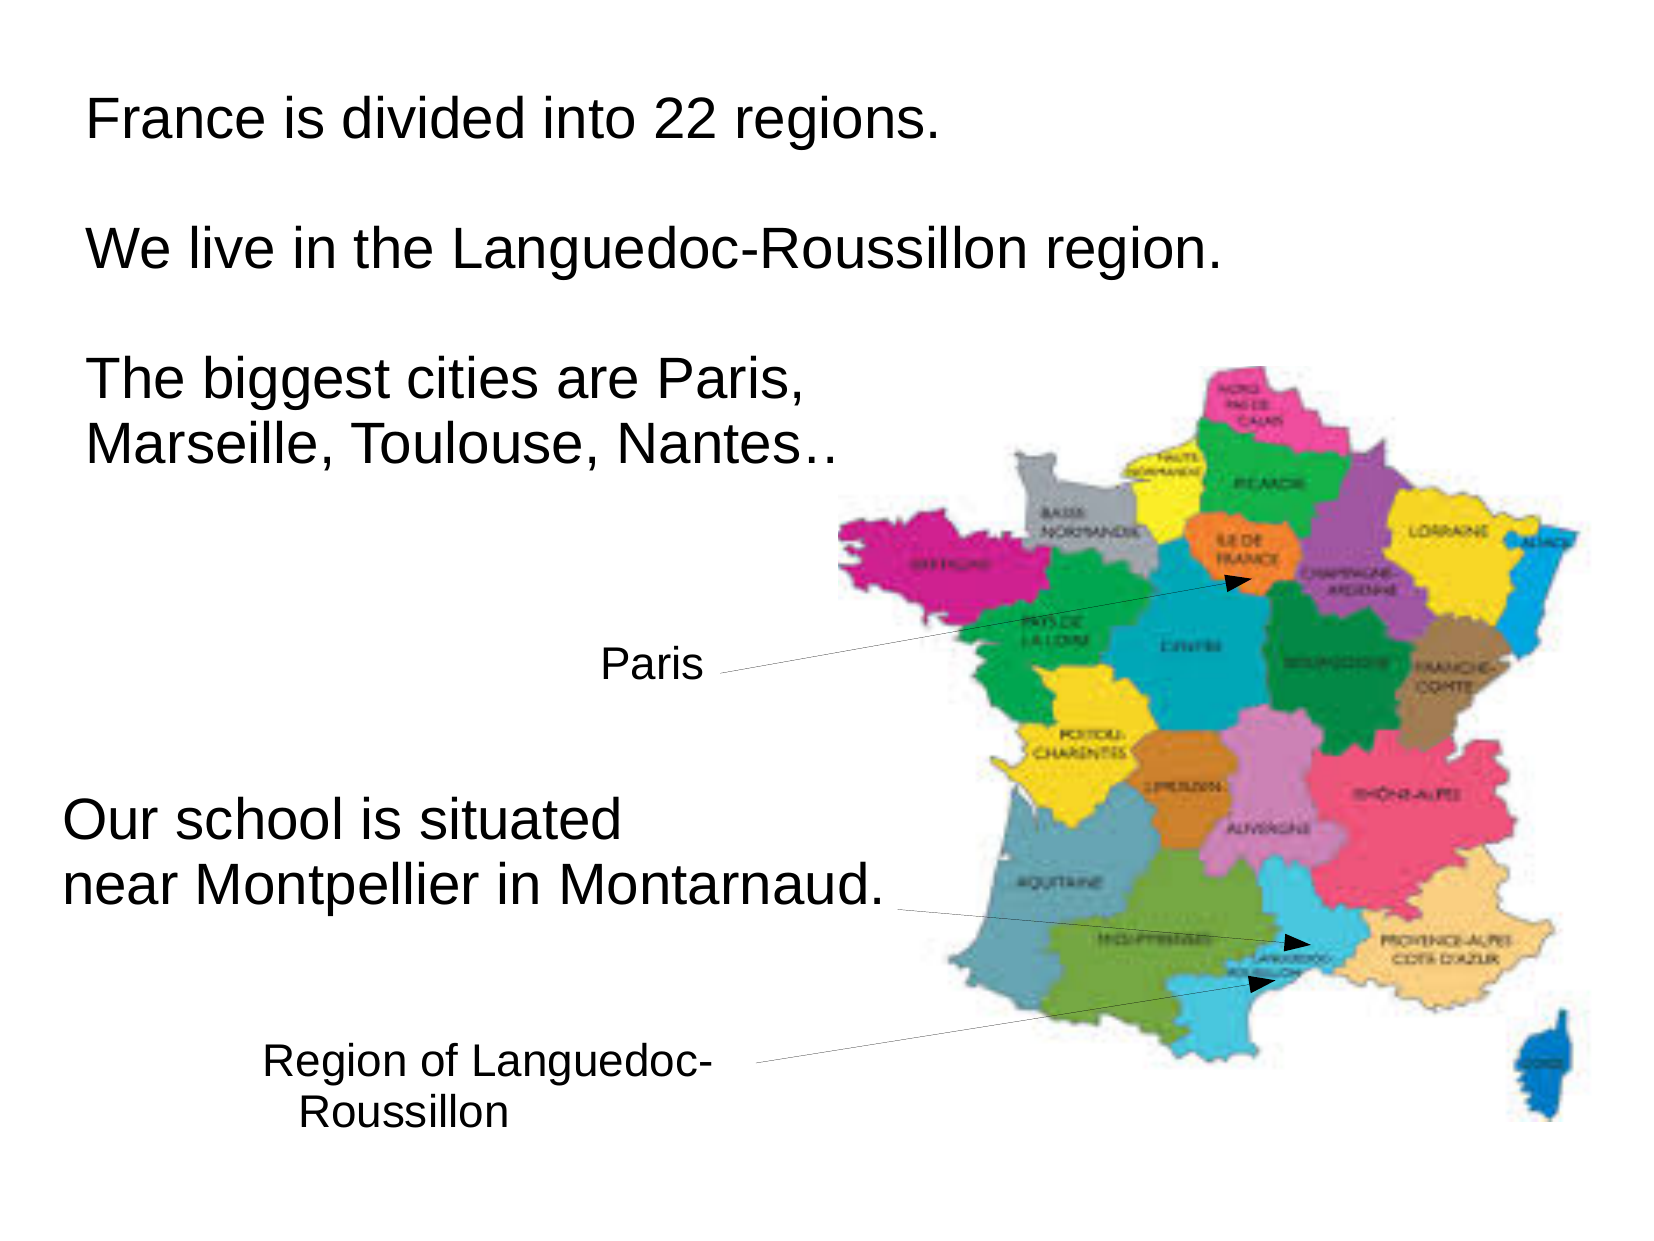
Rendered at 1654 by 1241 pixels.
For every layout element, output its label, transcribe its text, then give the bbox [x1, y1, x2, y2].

text_box Our school is situated near Montpellier in Montarnaud. [47, 779, 922, 925]
text_box Paris [165, 630, 721, 697]
text_box France is divided into 22 regions. We live in the Languedoc-Roussillon region. The biggest cities are Paris, Marseille, Toulouse, Nantes… [70, 78, 1241, 484]
picture [838, 366, 1595, 1123]
text_box Region of Languedoc-Roussillon [248, 1027, 827, 1145]
